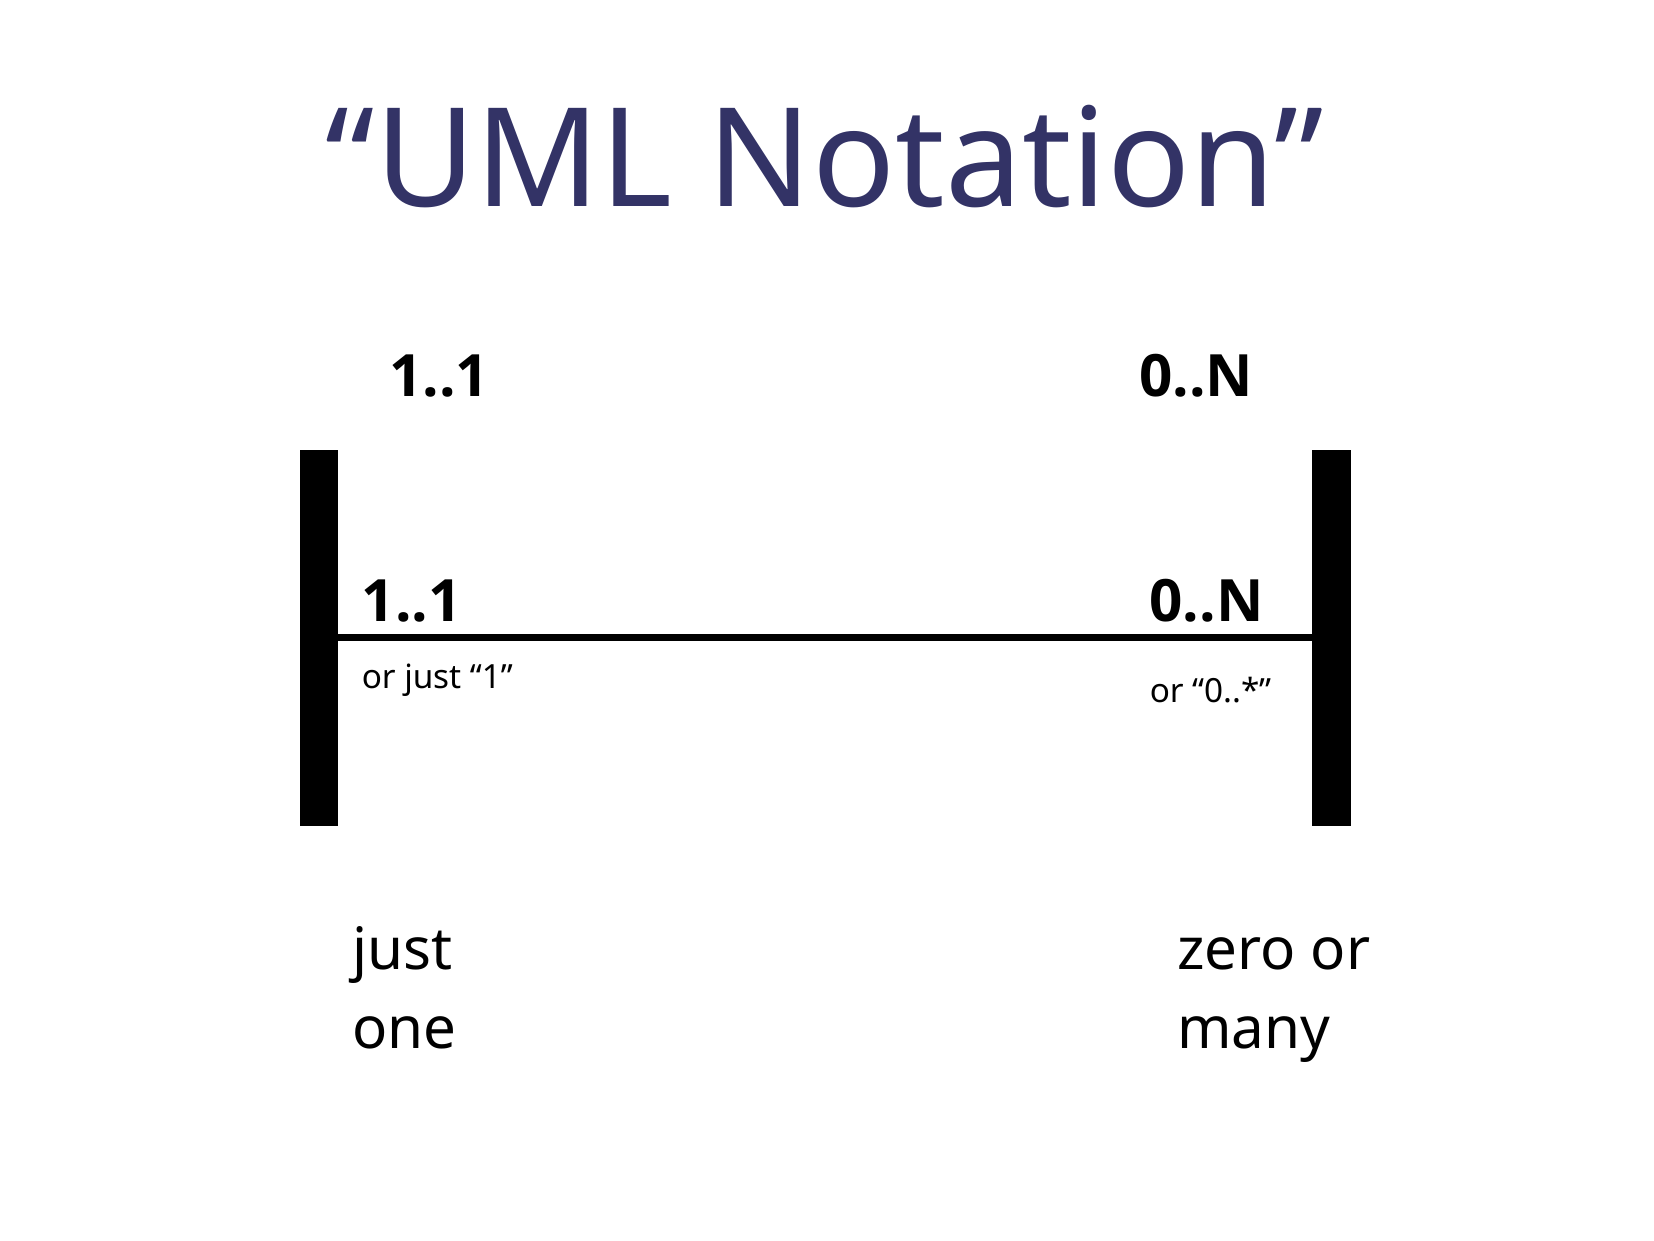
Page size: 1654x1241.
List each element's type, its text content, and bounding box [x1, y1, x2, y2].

text_box 0..N or “0..*” [1135, 551, 1342, 704]
text_box zero or many [1162, 900, 1538, 1057]
text_box 0..N [1125, 326, 1538, 413]
text_box just one [337, 900, 526, 1057]
text_box 1..1 [375, 326, 563, 413]
title “UML Notation” [37, 56, 1613, 250]
text_box 1..1 or just “1” [347, 551, 826, 691]
text_box [1312, 450, 1351, 826]
text_box [300, 450, 338, 826]
